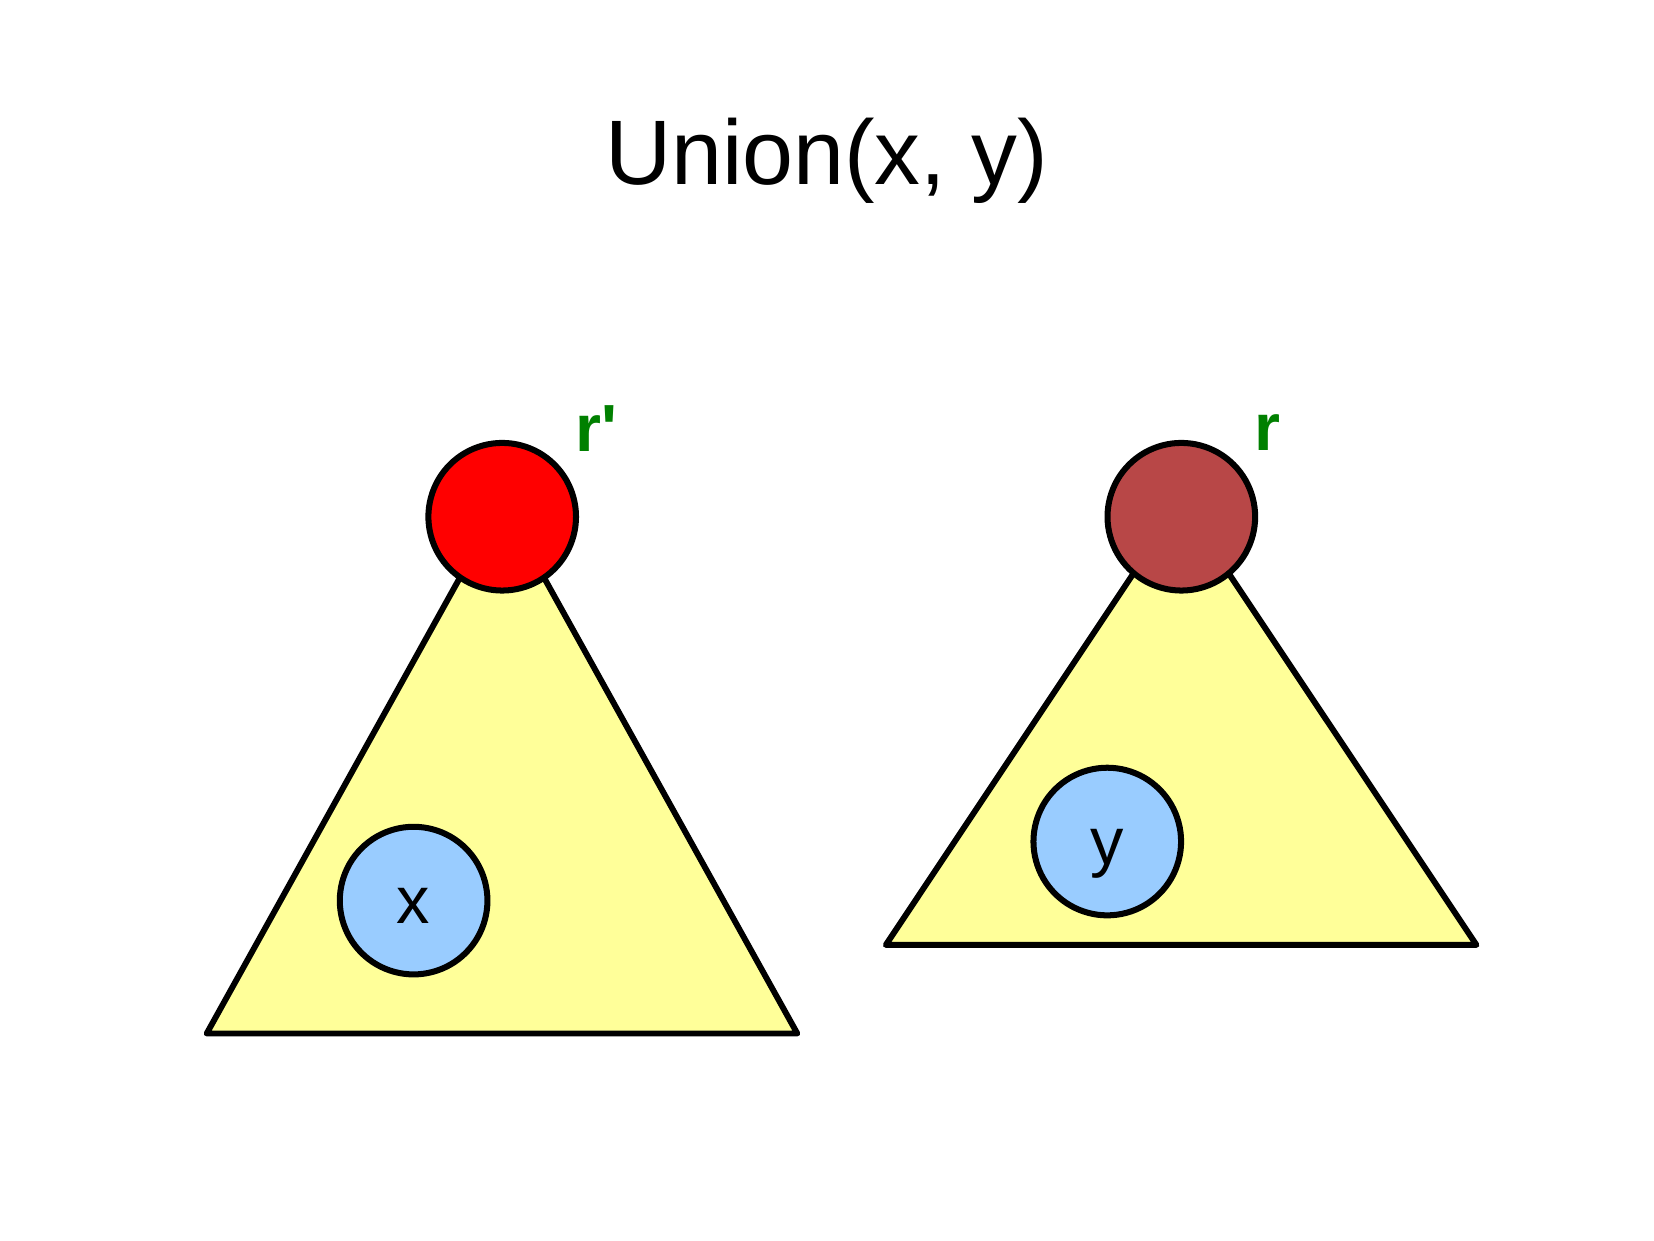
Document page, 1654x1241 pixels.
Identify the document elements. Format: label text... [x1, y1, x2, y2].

text_box y [1033, 767, 1182, 916]
text_box r [1240, 382, 1296, 473]
text_box [206, 442, 798, 1034]
text_box [885, 442, 1477, 945]
text_box x [339, 826, 488, 975]
title Union(x, y) [82, 49, 1571, 257]
text_box r' [561, 383, 633, 474]
